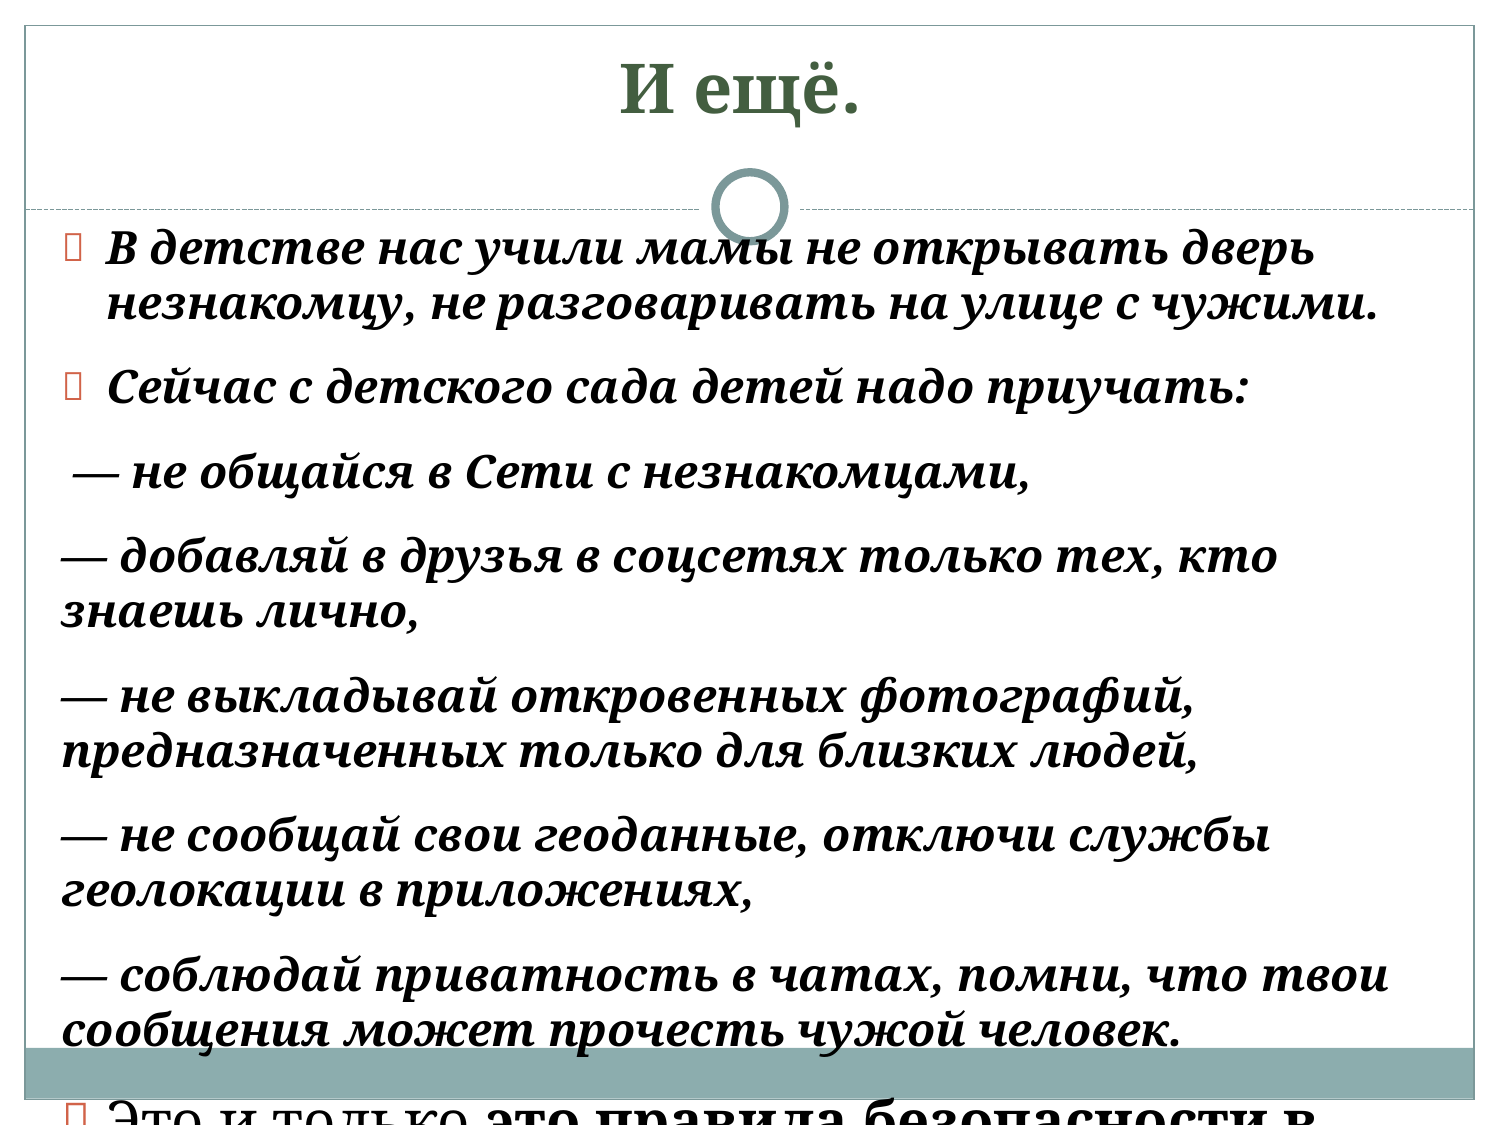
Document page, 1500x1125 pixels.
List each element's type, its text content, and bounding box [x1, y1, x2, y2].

title И ещё. [49, 37, 1450, 162]
list В детстве нас учили мамы не открывать дверь незнакомцу, не разговаривать на улице с чужими. Сейчас с детского сада детей надо приучать: — не общайся в Сети с незнакомцами, — добавляй в друзья в соцсетях только тех, кто знаешь лично, — не выкладывай откровенных фотографий, предназначенных только для близких людей, — не сообщай свои геоданные, отключи службы геолокации в приложениях, — соблюдай приватность в чатах, помни, что твои сообщения может прочесть чужой человек. Это и только это правила безопасности в Сети. Поместите компьютер в зоне вашей общей видимости, а не в комнате ребенка. [46, 210, 1442, 1090]
